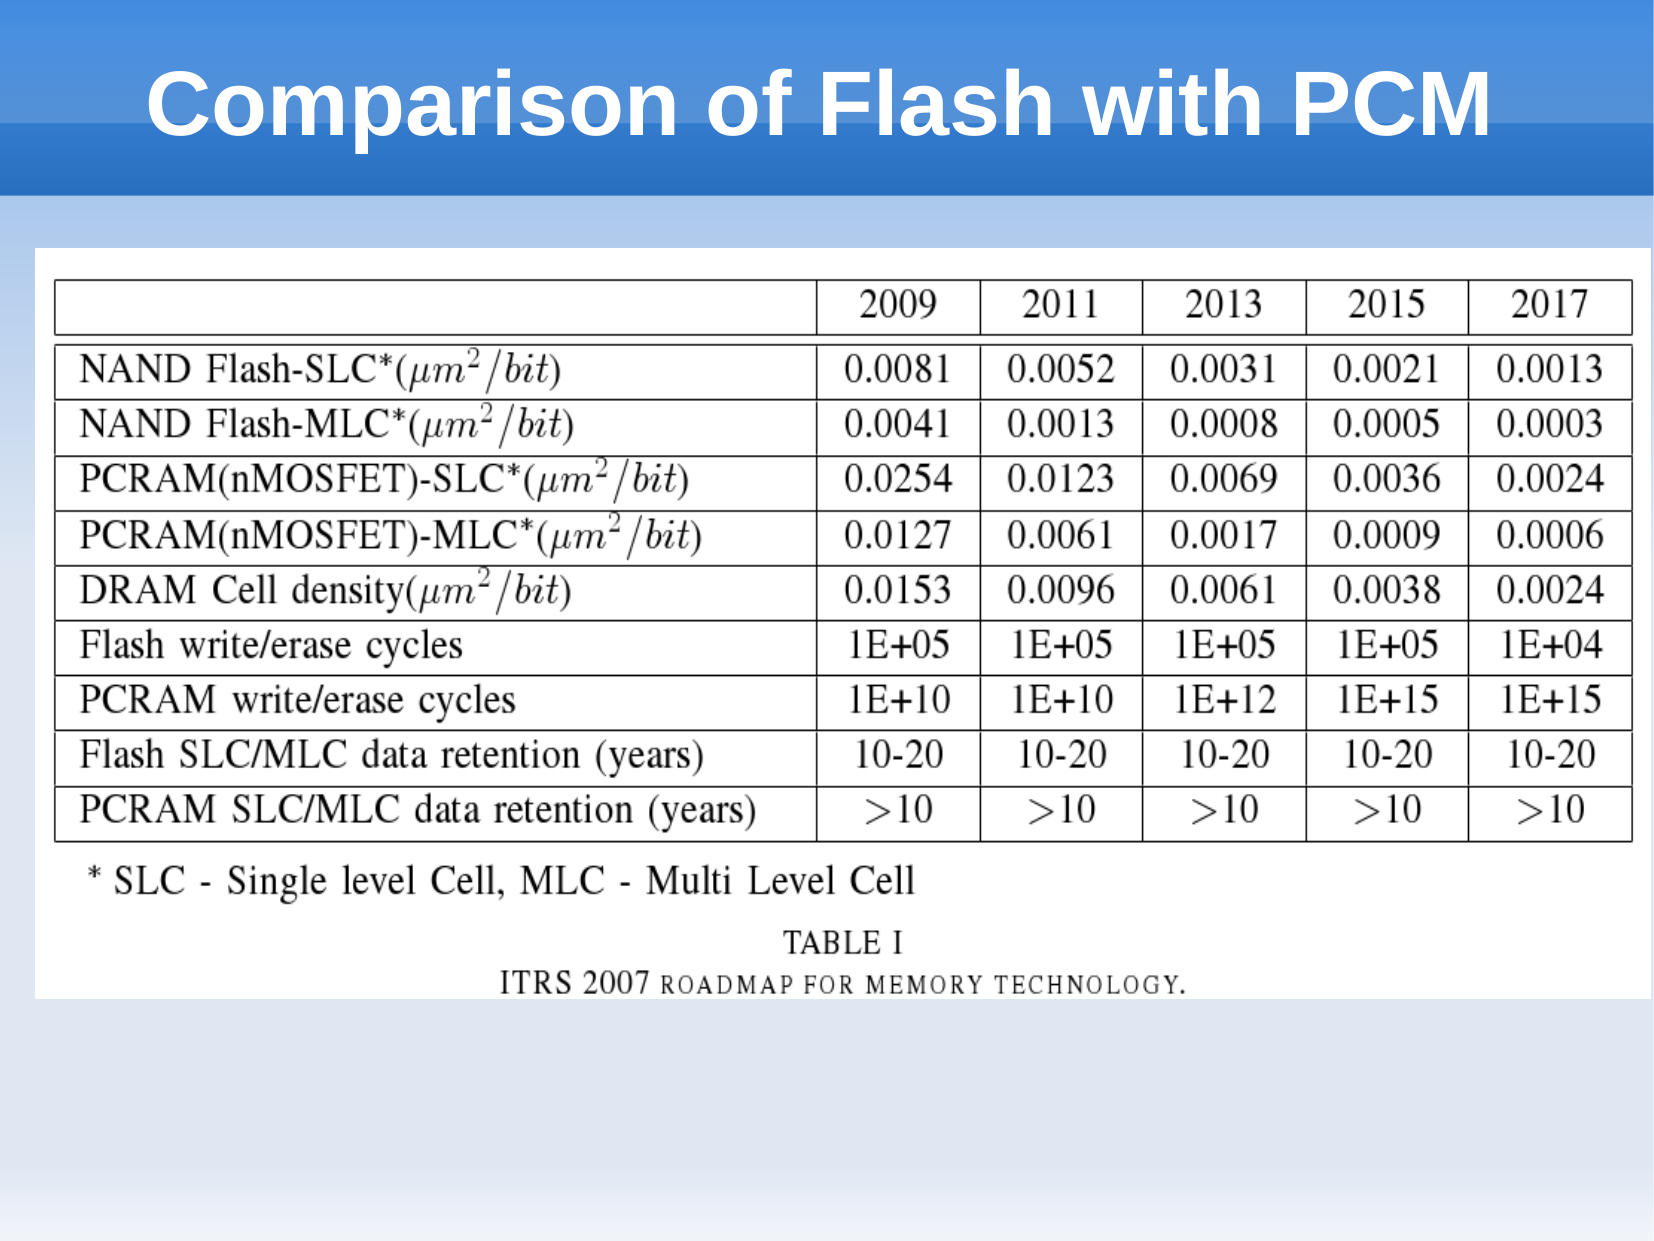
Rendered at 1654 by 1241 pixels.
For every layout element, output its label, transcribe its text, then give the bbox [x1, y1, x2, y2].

picture [0, 0, 1654, 1241]
title Comparison of Flash with PCM [76, 0, 1565, 208]
